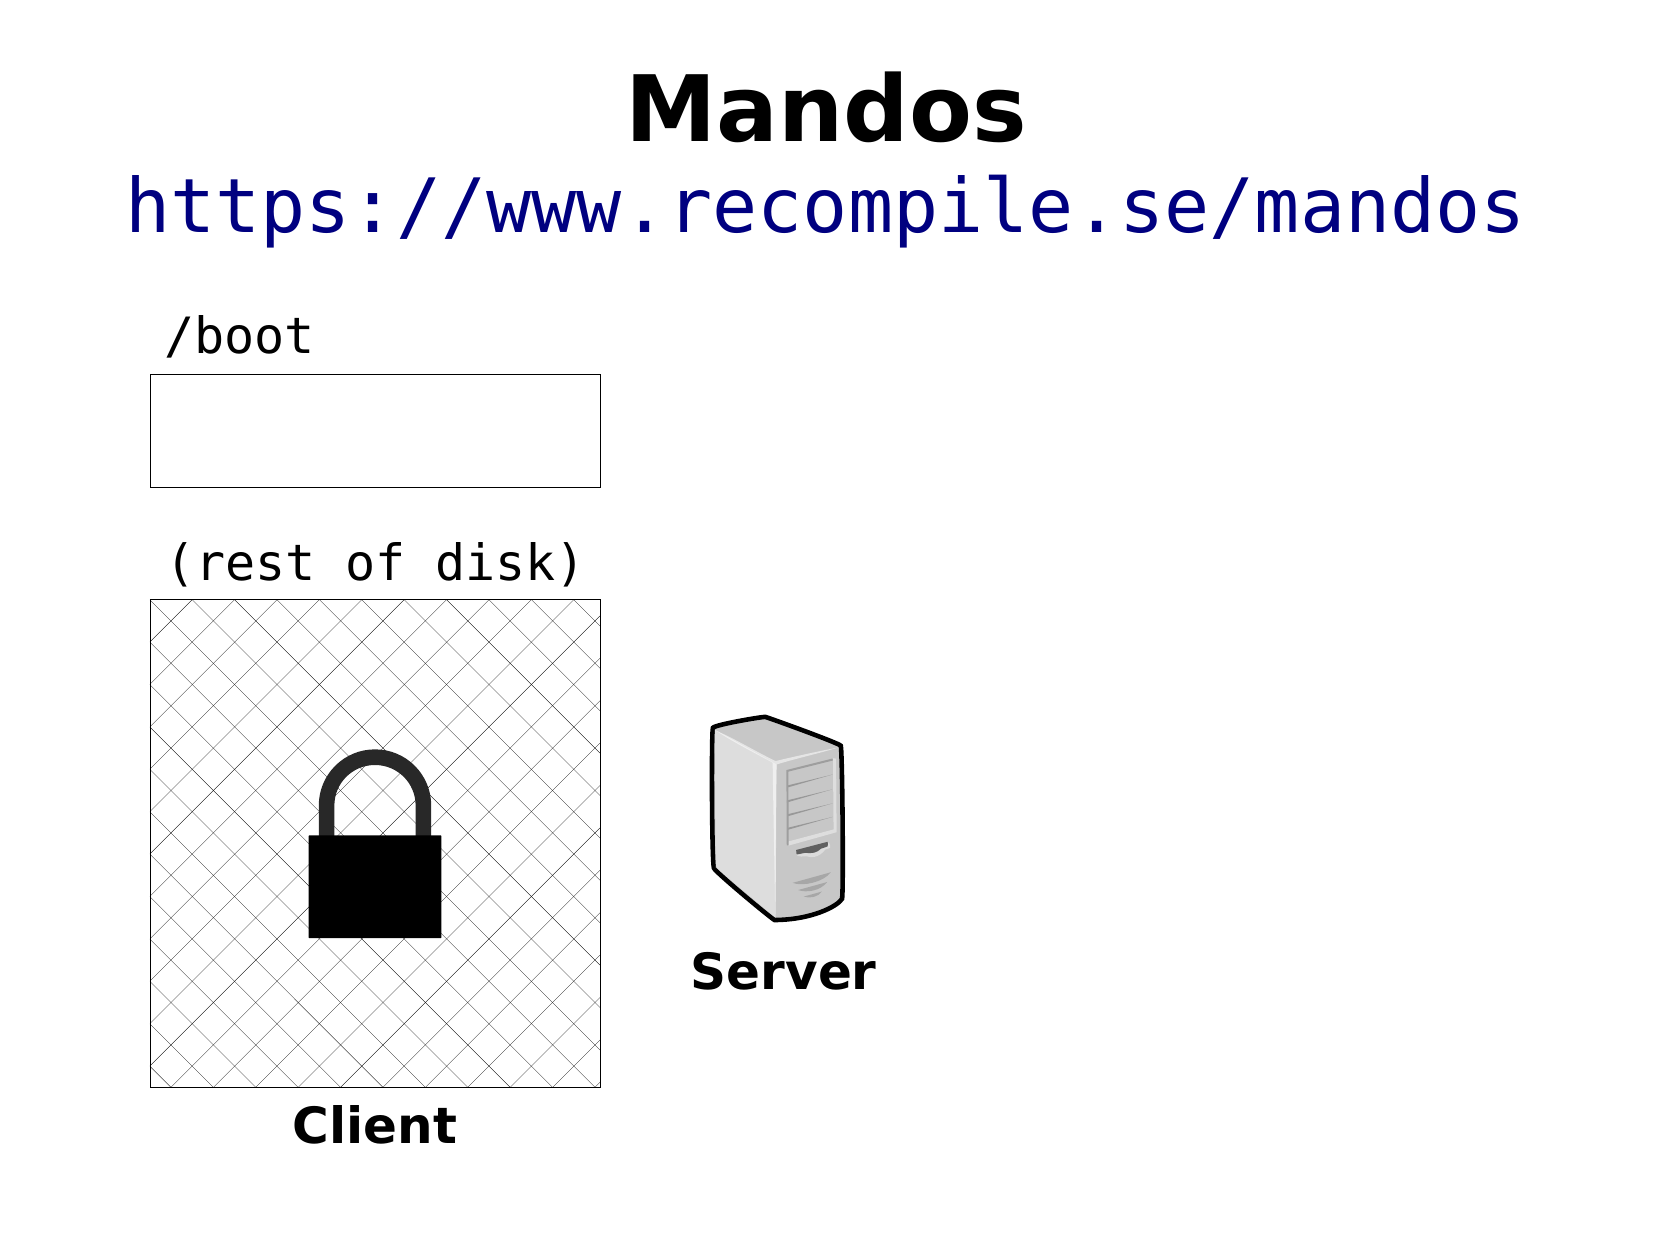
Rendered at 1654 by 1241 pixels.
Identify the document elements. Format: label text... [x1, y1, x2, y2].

text_box (rest of disk) [150, 526, 600, 638]
text_box [150, 599, 601, 1088]
picture [672, 678, 882, 974]
text_box Server [676, 935, 892, 1009]
picture [257, 726, 493, 961]
text_box Client [277, 1089, 473, 1163]
text_box [150, 374, 601, 488]
text_box /boot [150, 300, 330, 374]
title Mandos https://www.recompile.se/mandos [82, 49, 1571, 257]
